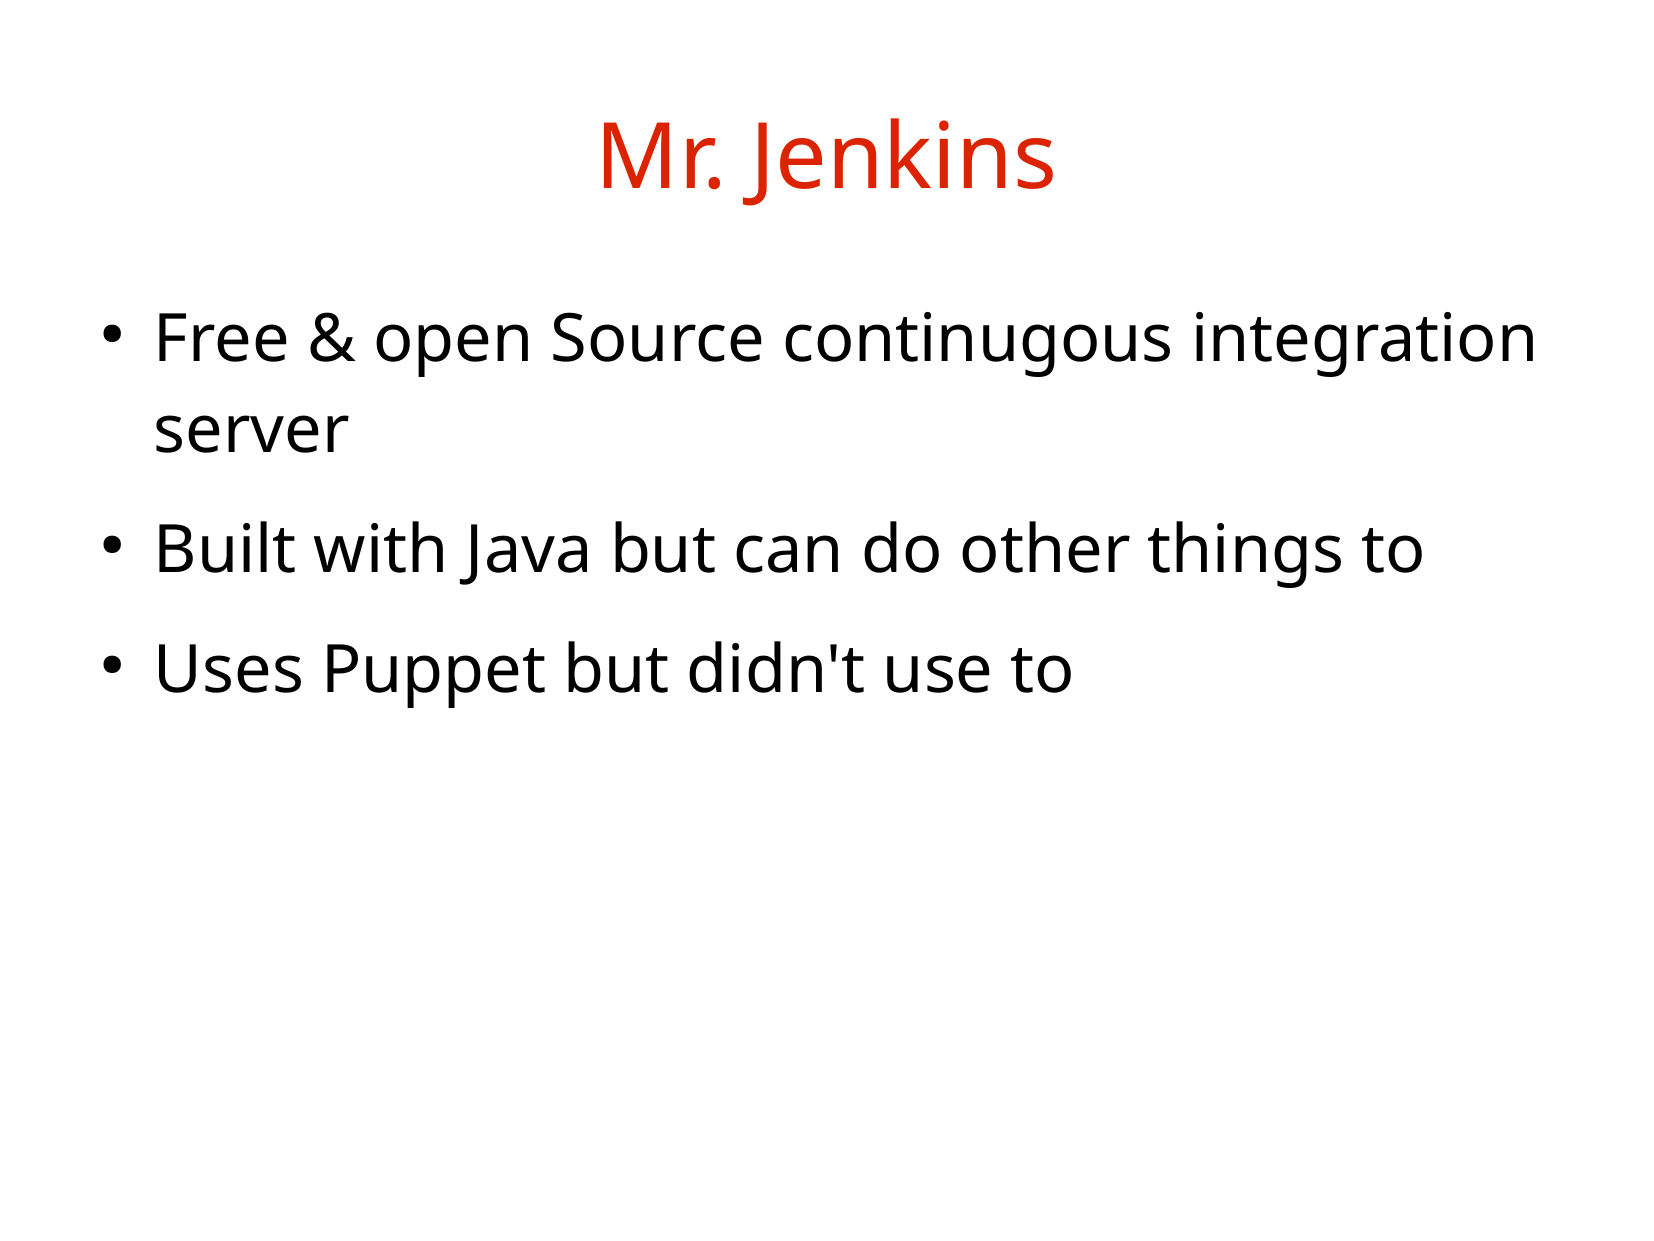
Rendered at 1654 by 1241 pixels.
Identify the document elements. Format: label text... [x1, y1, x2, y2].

title Mr. Jenkins [82, 49, 1571, 257]
list Free & open Source continugous integration server Built with Java but can do other things to Uses Puppet but didn't use to [82, 290, 1571, 1010]
